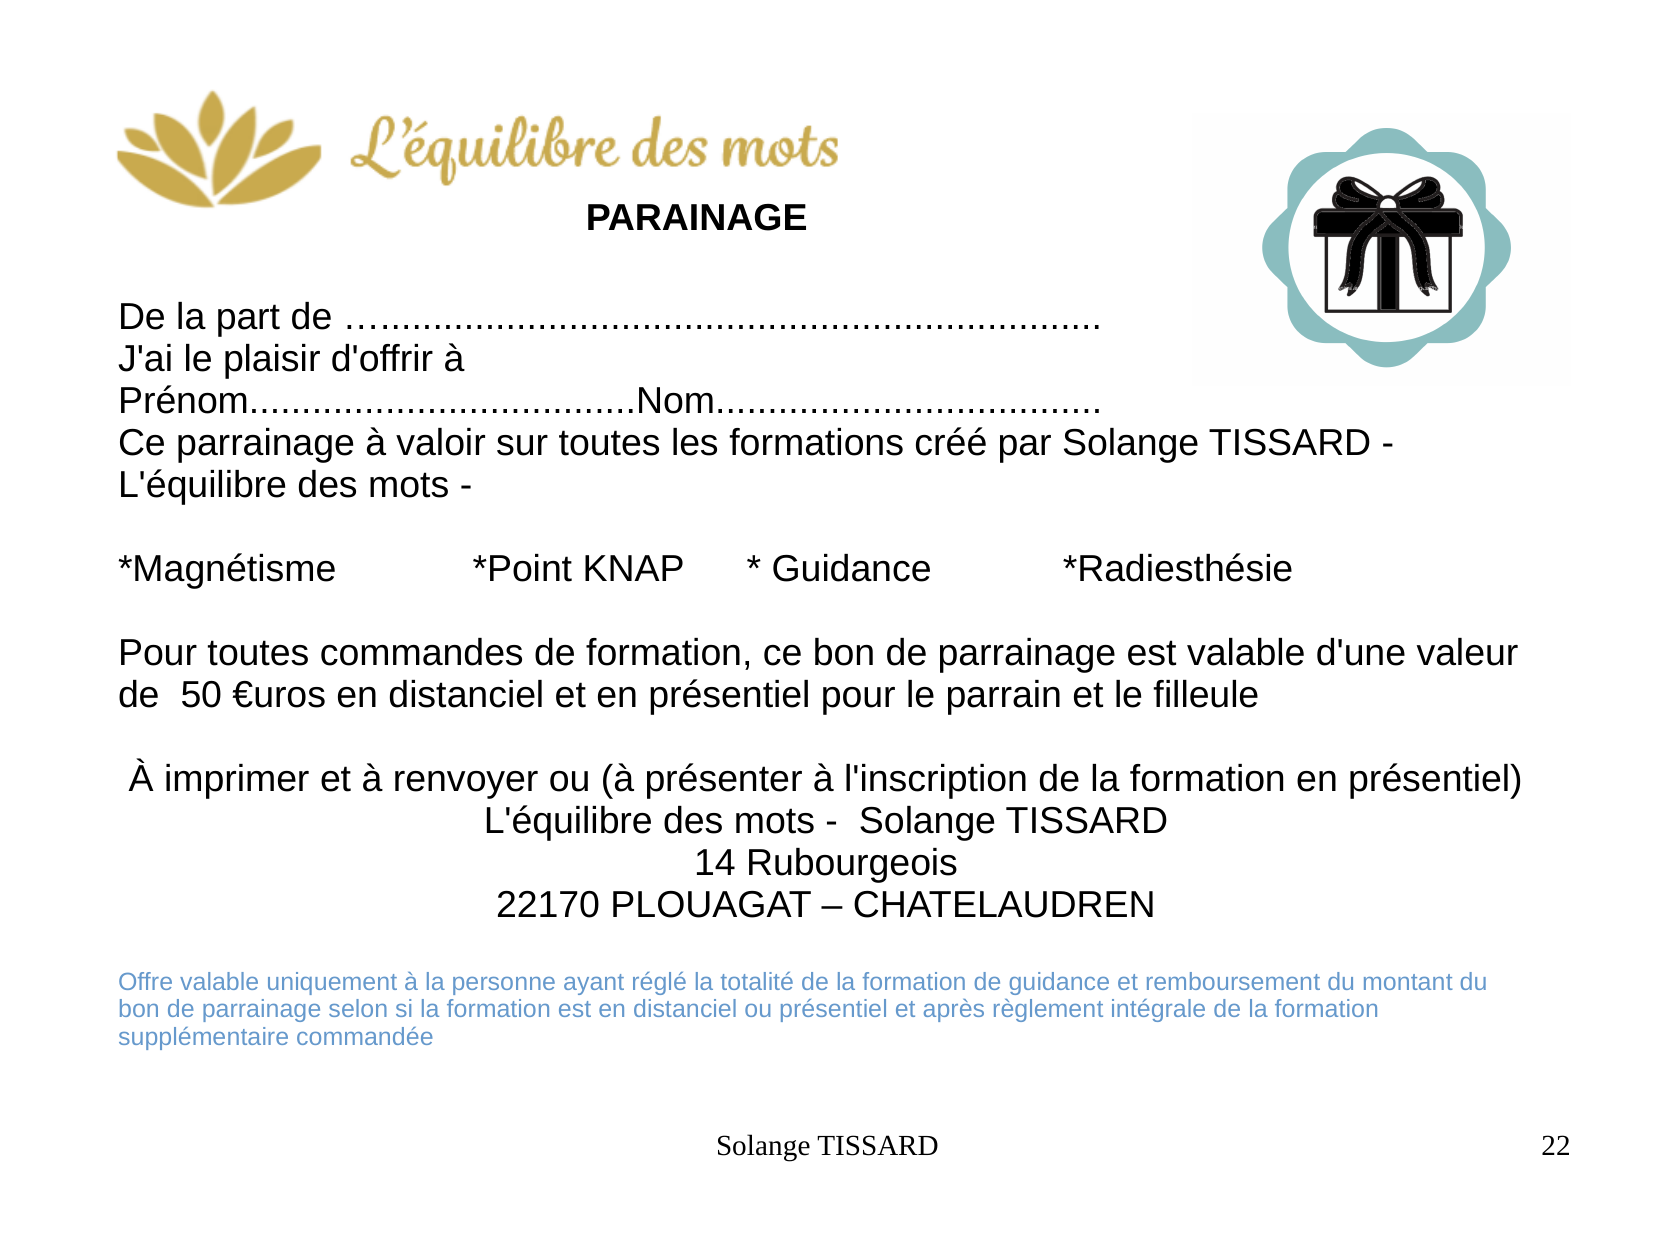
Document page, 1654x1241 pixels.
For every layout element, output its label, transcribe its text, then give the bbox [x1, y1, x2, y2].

picture [85, 82, 863, 225]
picture [1192, 113, 1571, 386]
text_box PARAINAGE [177, 188, 1192, 260]
subtitle De la part de …..................................................................... J'ai le plaisir d'offrir à Prénom.....................................Nom..................................... Ce parrainage à valoir sur toutes les formations créé par Solange TISSARD - L'équilibre des mots - *Magnétisme *Point KNAP * Guidance *Radiesthésie Pour toutes commandes de formation, ce bon de parrainage est valable d'une valeur de 50 €uros en distanciel et en présentiel pour le parrain et le filleule À imprimer et à renvoyer ou (à présenter à l'inscription de la formation en présentiel) L'équilibre des mots - Solange TISSARD 14 Rubourgeois 22170 PLOUAGAT – CHATELAUDREN Offre valable uniquement à la personne ayant réglé la totalité de la formation de guidance et remboursement du montant du bon de parrainage selon si la formation est en distanciel ou présentiel et après règlement intégrale de la formation supplémentaire commandée [118, 273, 1535, 1073]
